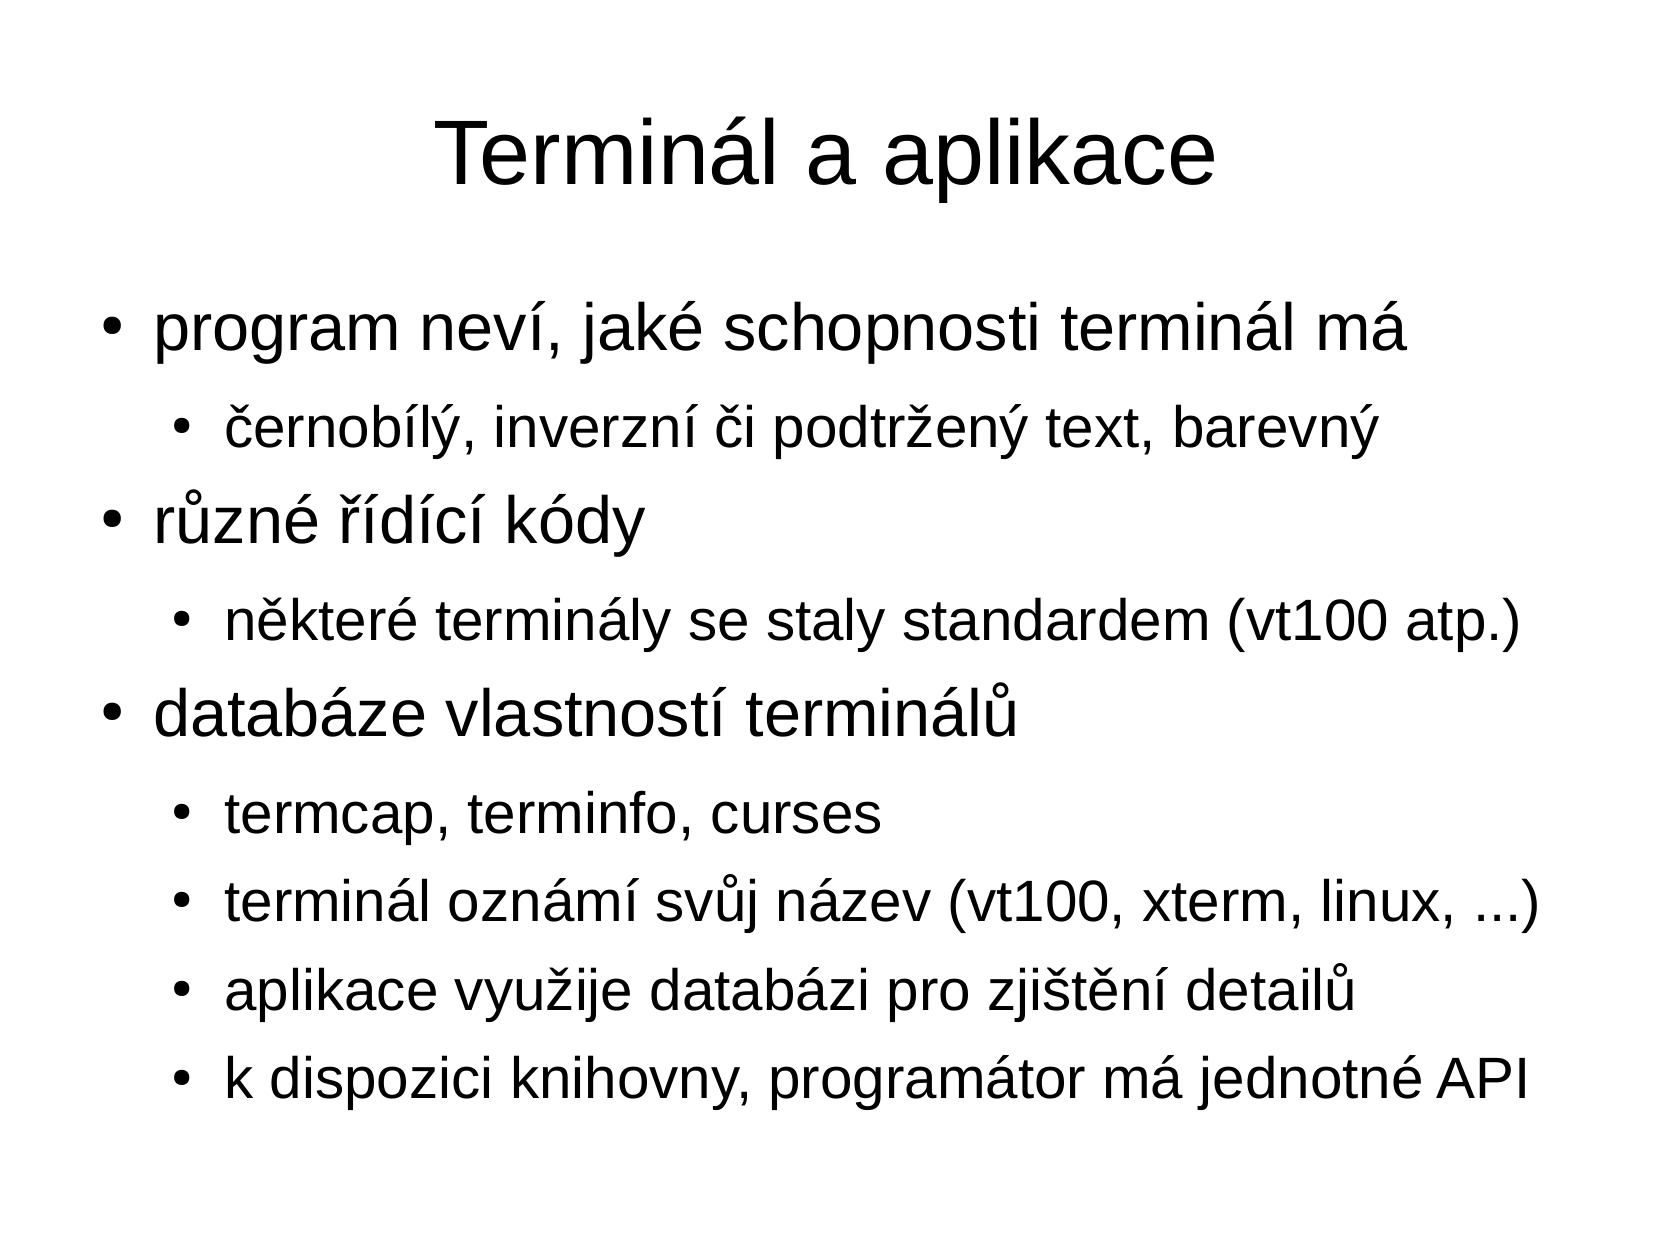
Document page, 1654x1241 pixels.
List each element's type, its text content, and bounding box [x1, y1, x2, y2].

list program neví, jaké schopnosti terminál má černobílý, inverzní či podtržený text, barevný různé řídící kódy některé terminály se staly standardem (vt100 atp.) databáze vlastností terminálů termcap, terminfo, curses terminál oznámí svůj název (vt100, xterm, linux, ...) aplikace využije databázi pro zjištění detailů k dispozici knihovny, programátor má jednotné API [82, 290, 1571, 1110]
title Terminál a aplikace [82, 56, 1571, 250]
